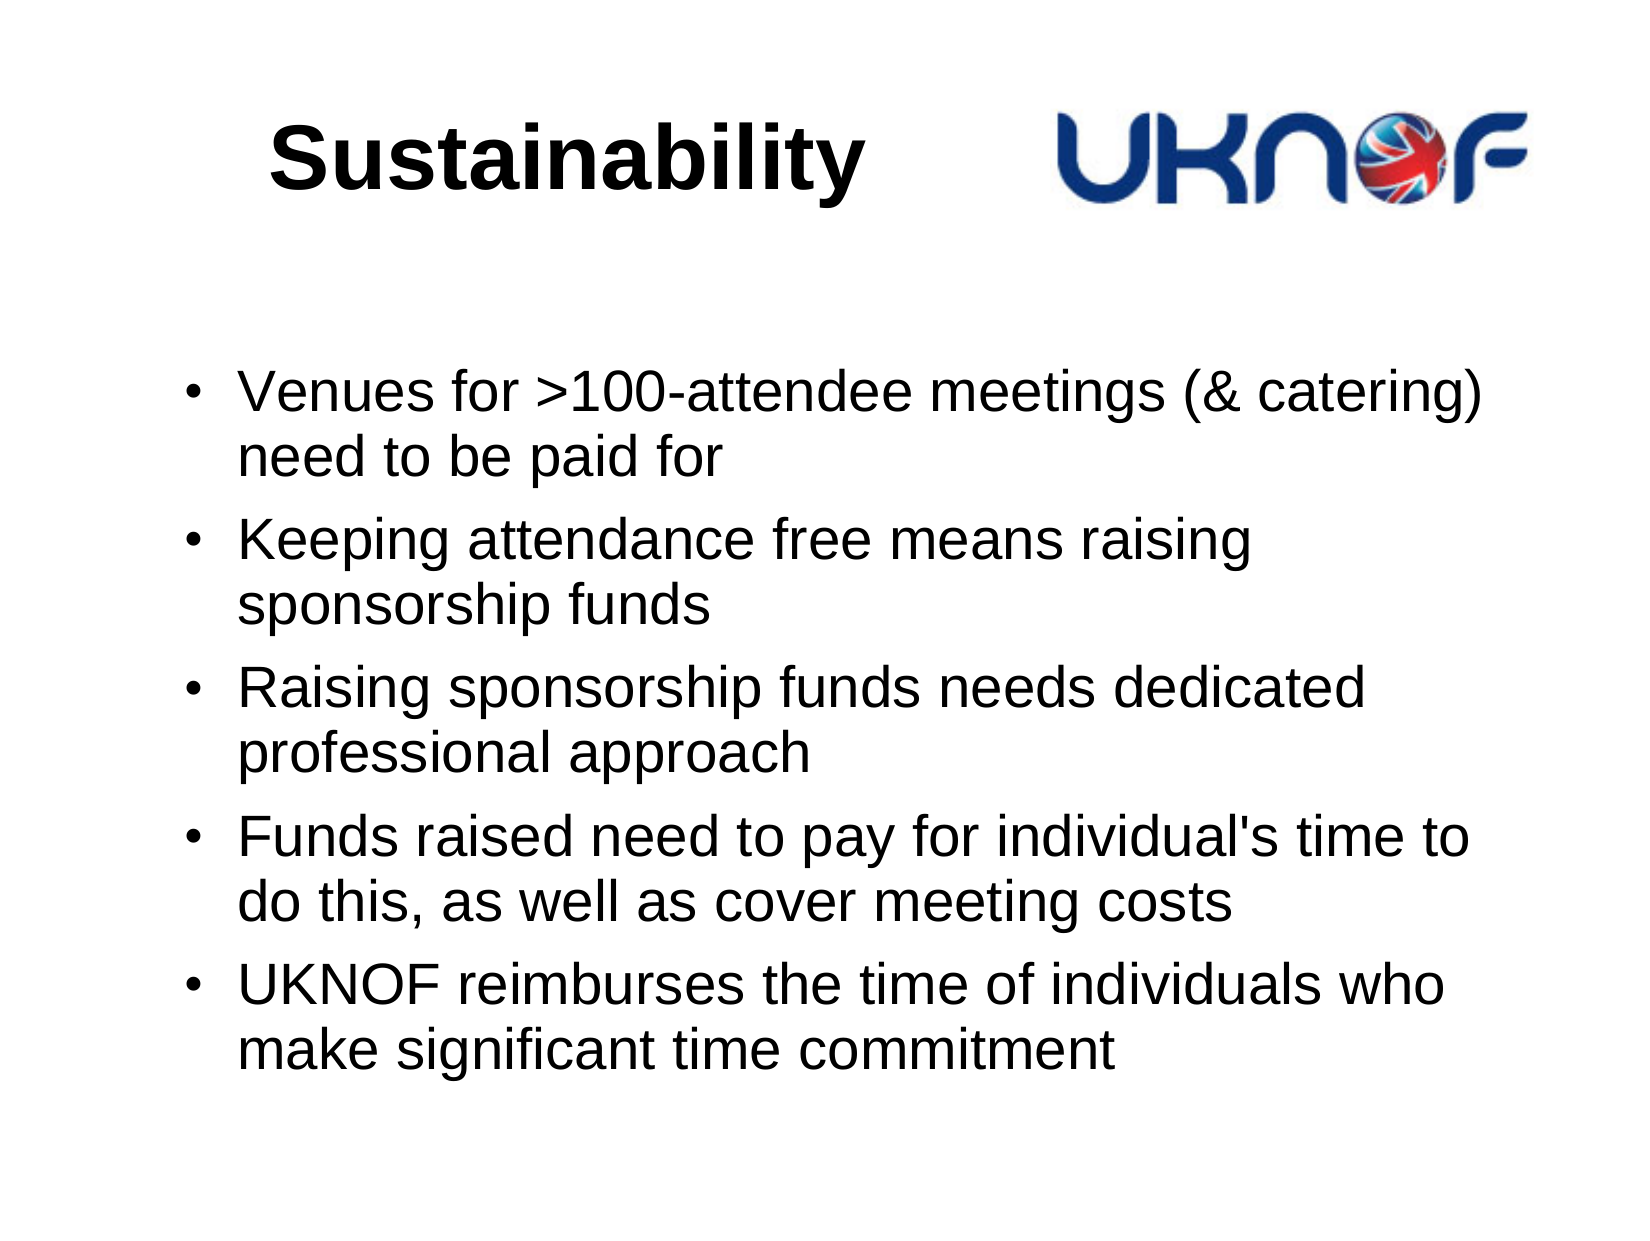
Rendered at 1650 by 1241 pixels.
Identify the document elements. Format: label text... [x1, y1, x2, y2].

picture [1050, 93, 1536, 225]
title Sustainability [123, 37, 1013, 279]
list Venues for >100-attendee meetings (& catering) need to be paid for Keeping attendance free means raising sponsorship funds Raising sponsorship funds needs dedicated professional approach Funds raised need to pay for individual's time to do this, as well as cover meeting costs UKNOF reimburses the time of individuals who make significant time commitment [123, 358, 1524, 1221]
